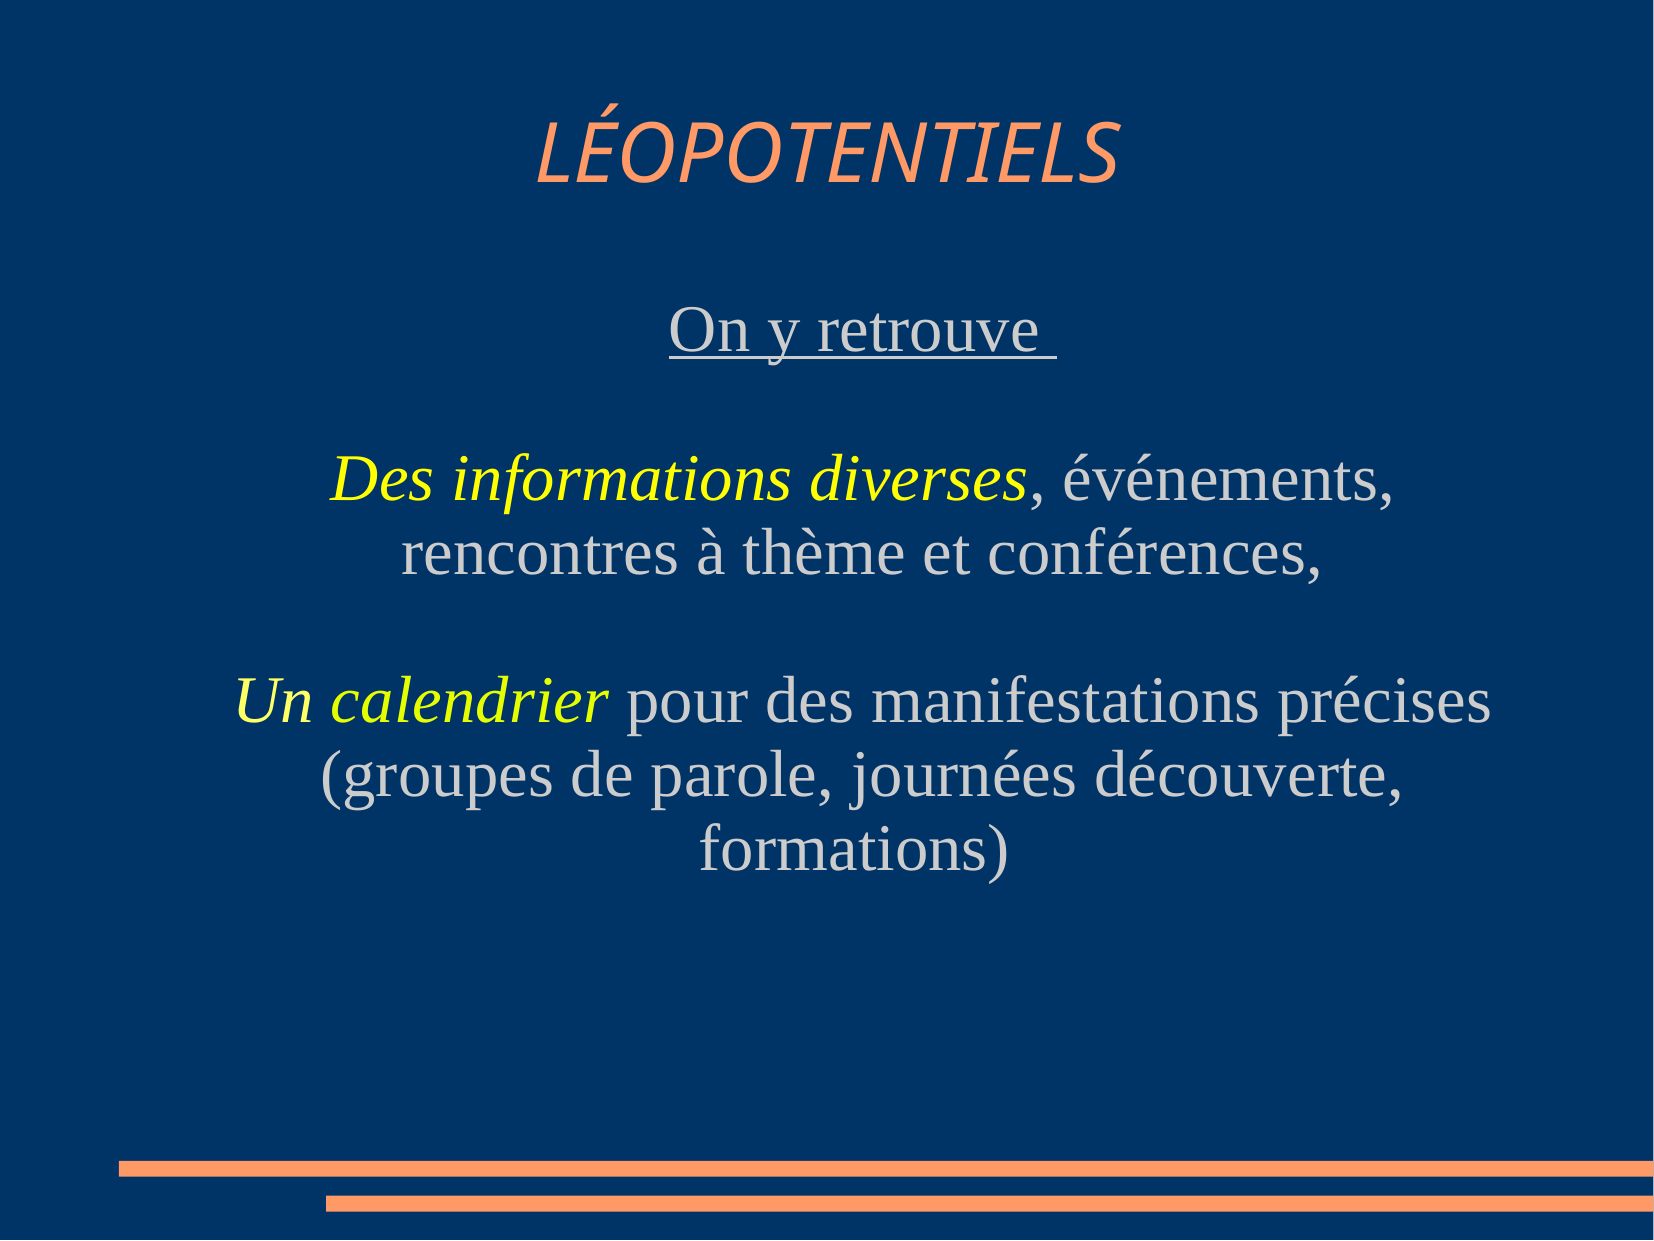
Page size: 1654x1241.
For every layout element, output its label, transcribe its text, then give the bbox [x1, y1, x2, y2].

subtitle On y retrouve Des informations diverses, événements, rencontres à thème et conférences, Un calendrier pour des manifestations précises (groupes de parole, journées découverte, formations) [125, 292, 1565, 1182]
title LÉOPOTENTIELS [121, 53, 1534, 246]
